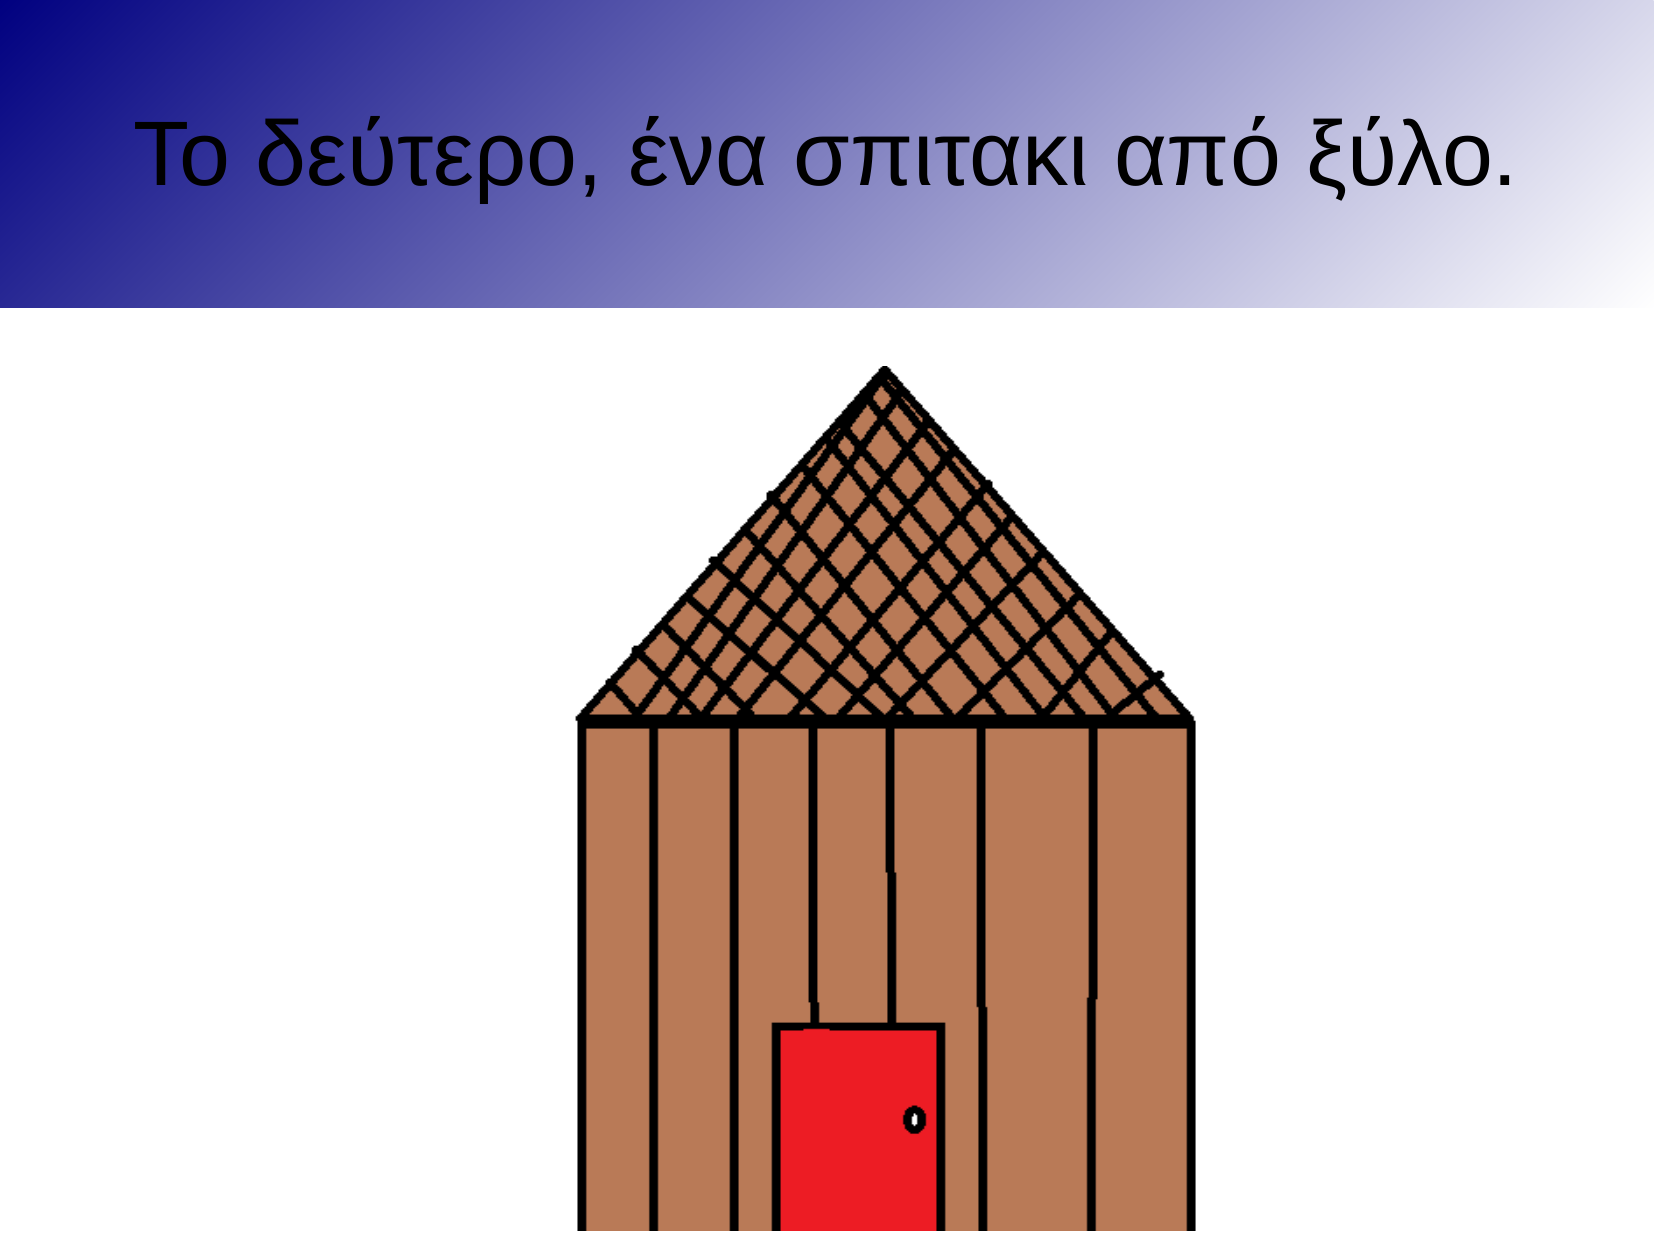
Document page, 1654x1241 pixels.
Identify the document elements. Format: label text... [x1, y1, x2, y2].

title Το δεύτερο, ένα σπιτακι από ξύλο. [0, 0, 1654, 308]
picture [401, 366, 1252, 1231]
